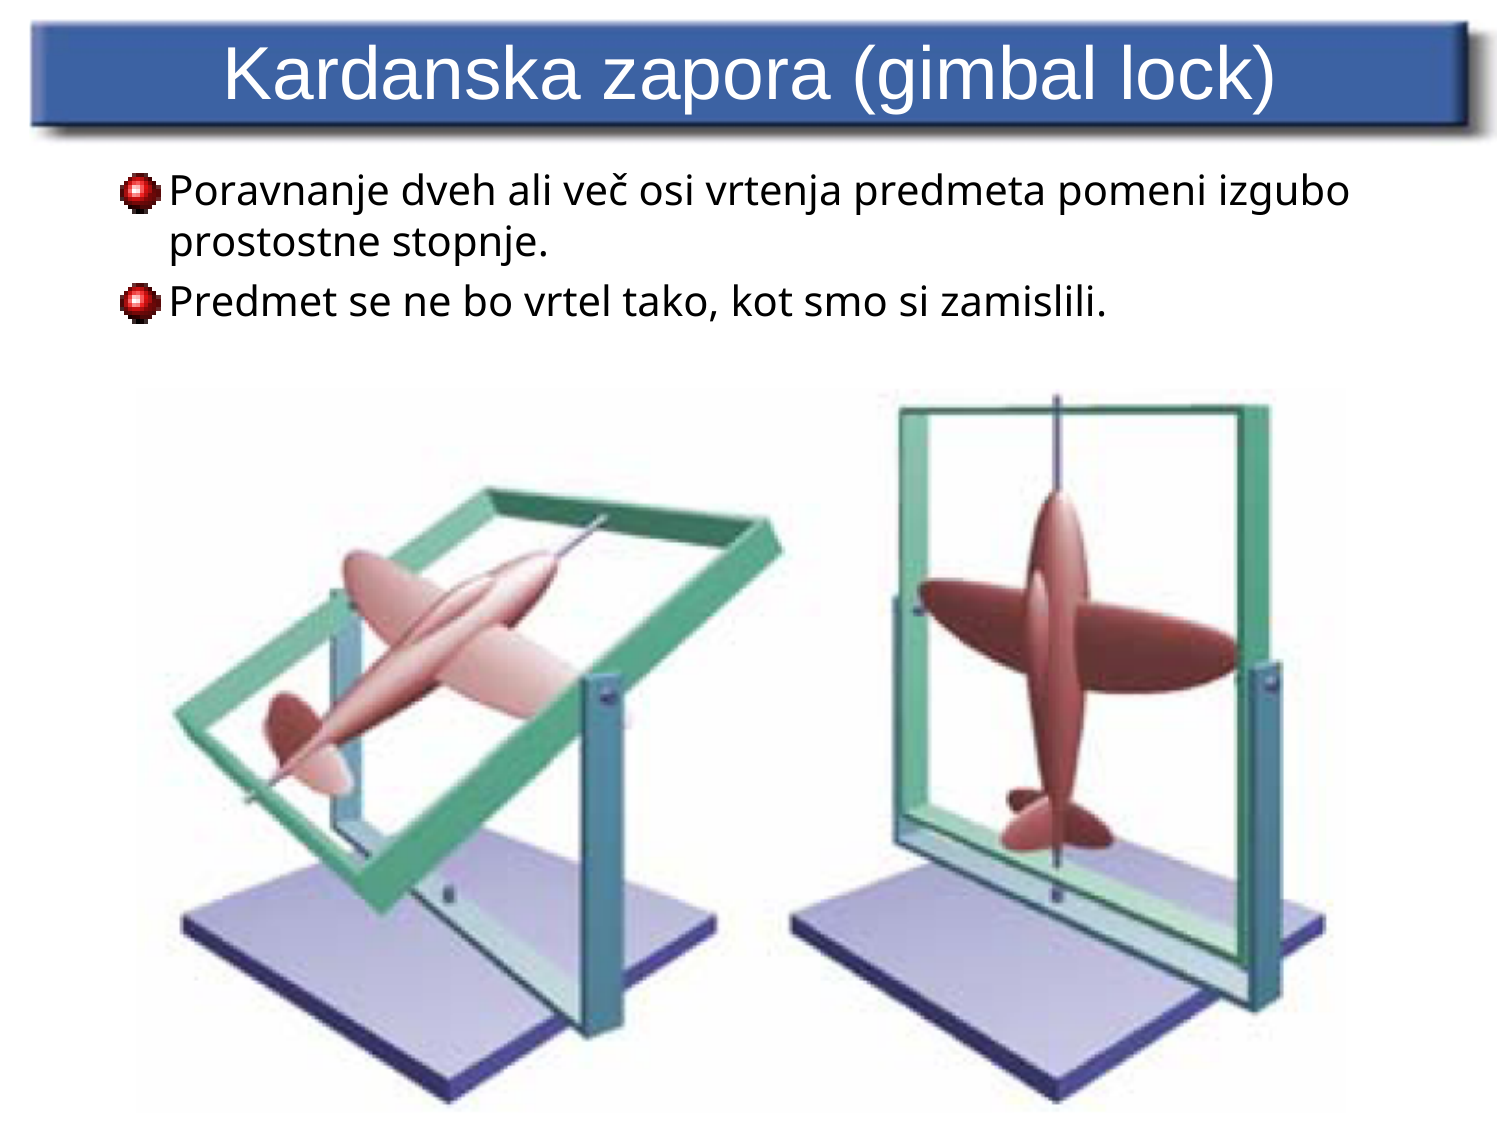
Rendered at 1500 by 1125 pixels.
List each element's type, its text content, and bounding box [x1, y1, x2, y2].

picture [29, 18, 1497, 146]
title Kardanska zapora (gimbal lock) [112, 0, 1388, 122]
picture [119, 371, 1396, 1125]
list Poravnanje dveh ali več osi vrtenja predmeta pomeni izgubo prostostne stopnje. Predmet se ne bo vrtel tako, kot smo si zamislili. [97, 156, 1433, 337]
